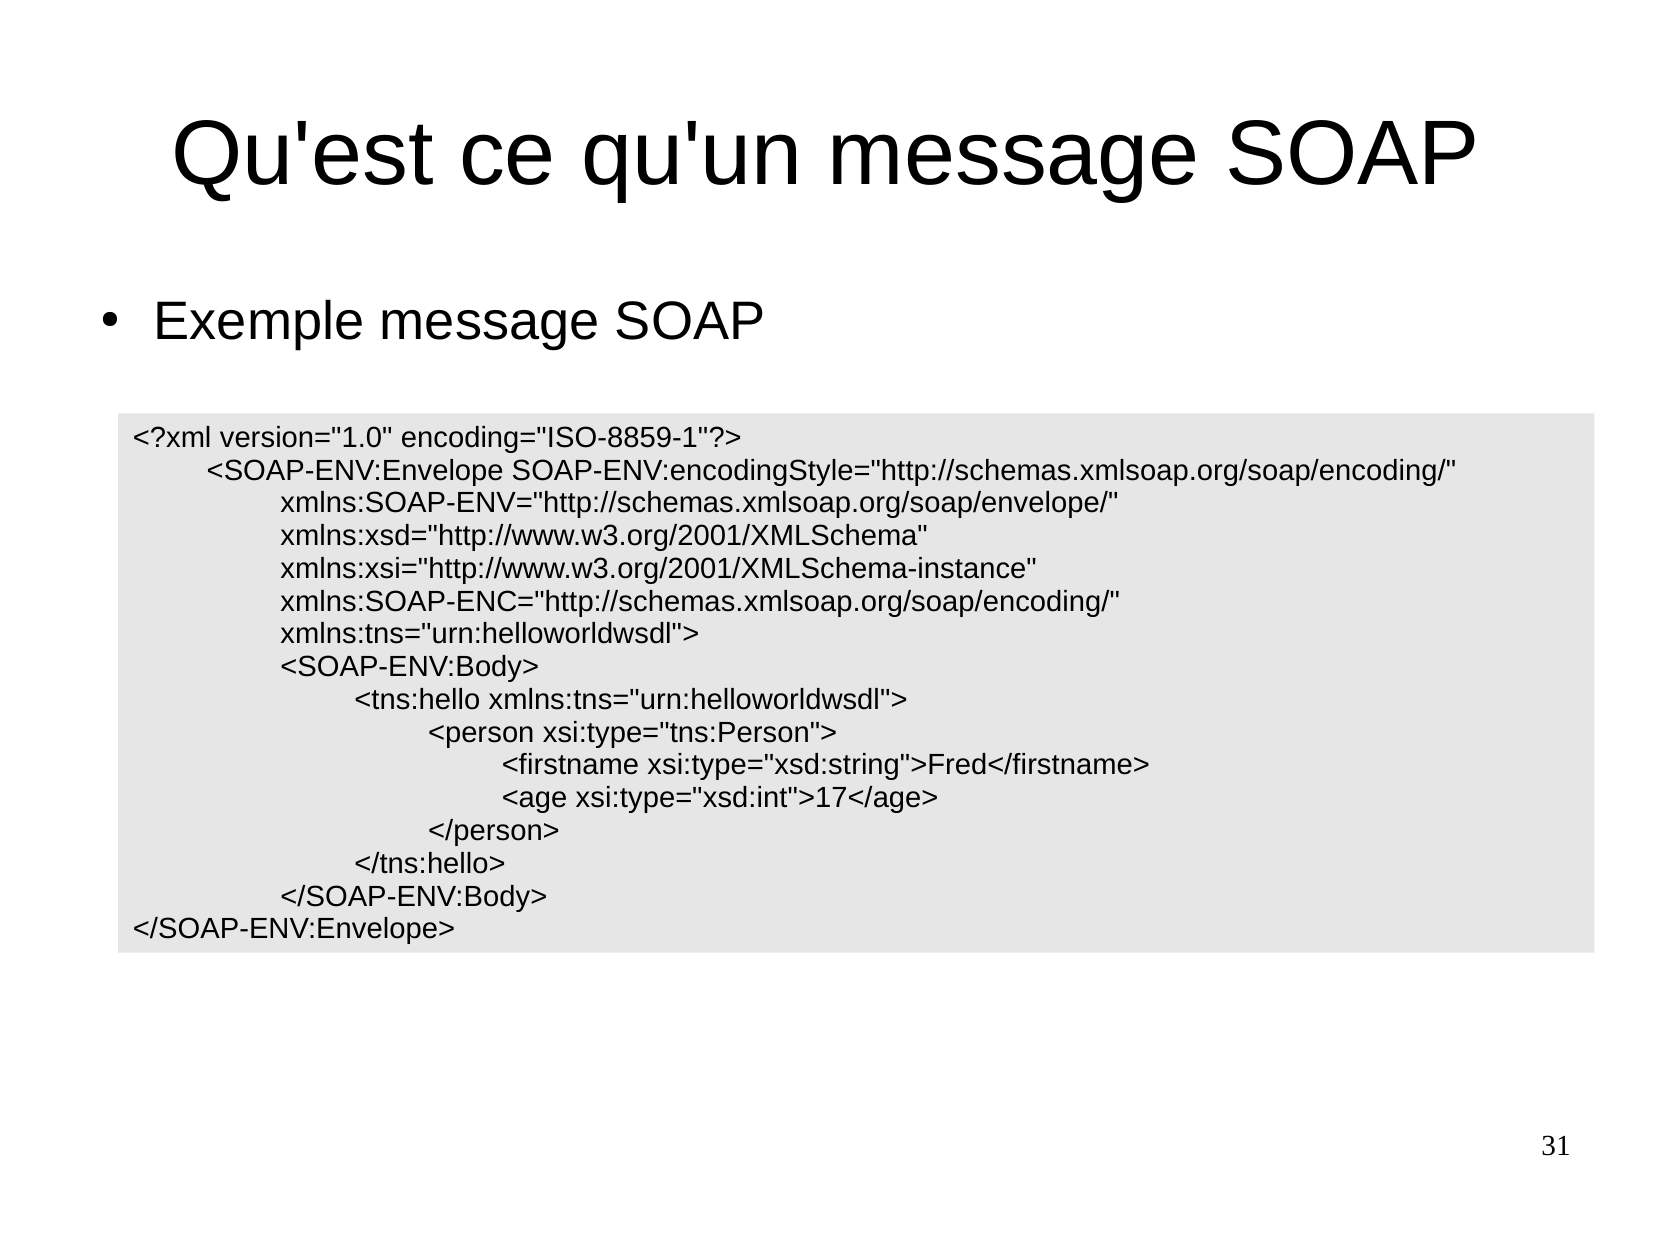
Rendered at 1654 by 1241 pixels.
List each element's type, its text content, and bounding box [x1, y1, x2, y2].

list Exemple message SOAP [82, 290, 1571, 1094]
text_box <?xml version="1.0" encoding="ISO-8859-1"?> <SOAP-ENV:Envelope SOAP-ENV:encodingStyle="http://schemas.xmlsoap.org/soap/encoding/" xmlns:SOAP-ENV="http://schemas.xmlsoap.org/soap/envelope/" xmlns:xsd="http://www.w3.org/2001/XMLSchema" xmlns:xsi="http://www.w3.org/2001/XMLSchema-instance" xmlns:SOAP-ENC="http://schemas.xmlsoap.org/soap/encoding/" xmlns:tns="urn:helloworldwsdl"> <SOAP-ENV:Body> <tns:hello xmlns:tns="urn:helloworldwsdl"> <person xsi:type="tns:Person"> <firstname xsi:type="xsd:string">Fred</firstname> <age xsi:type="xsd:int">17</age> </person> </tns:hello> </SOAP-ENV:Body> </SOAP-ENV:Envelope> [118, 413, 1595, 953]
title Qu'est ce qu'un message SOAP [82, 56, 1571, 250]
